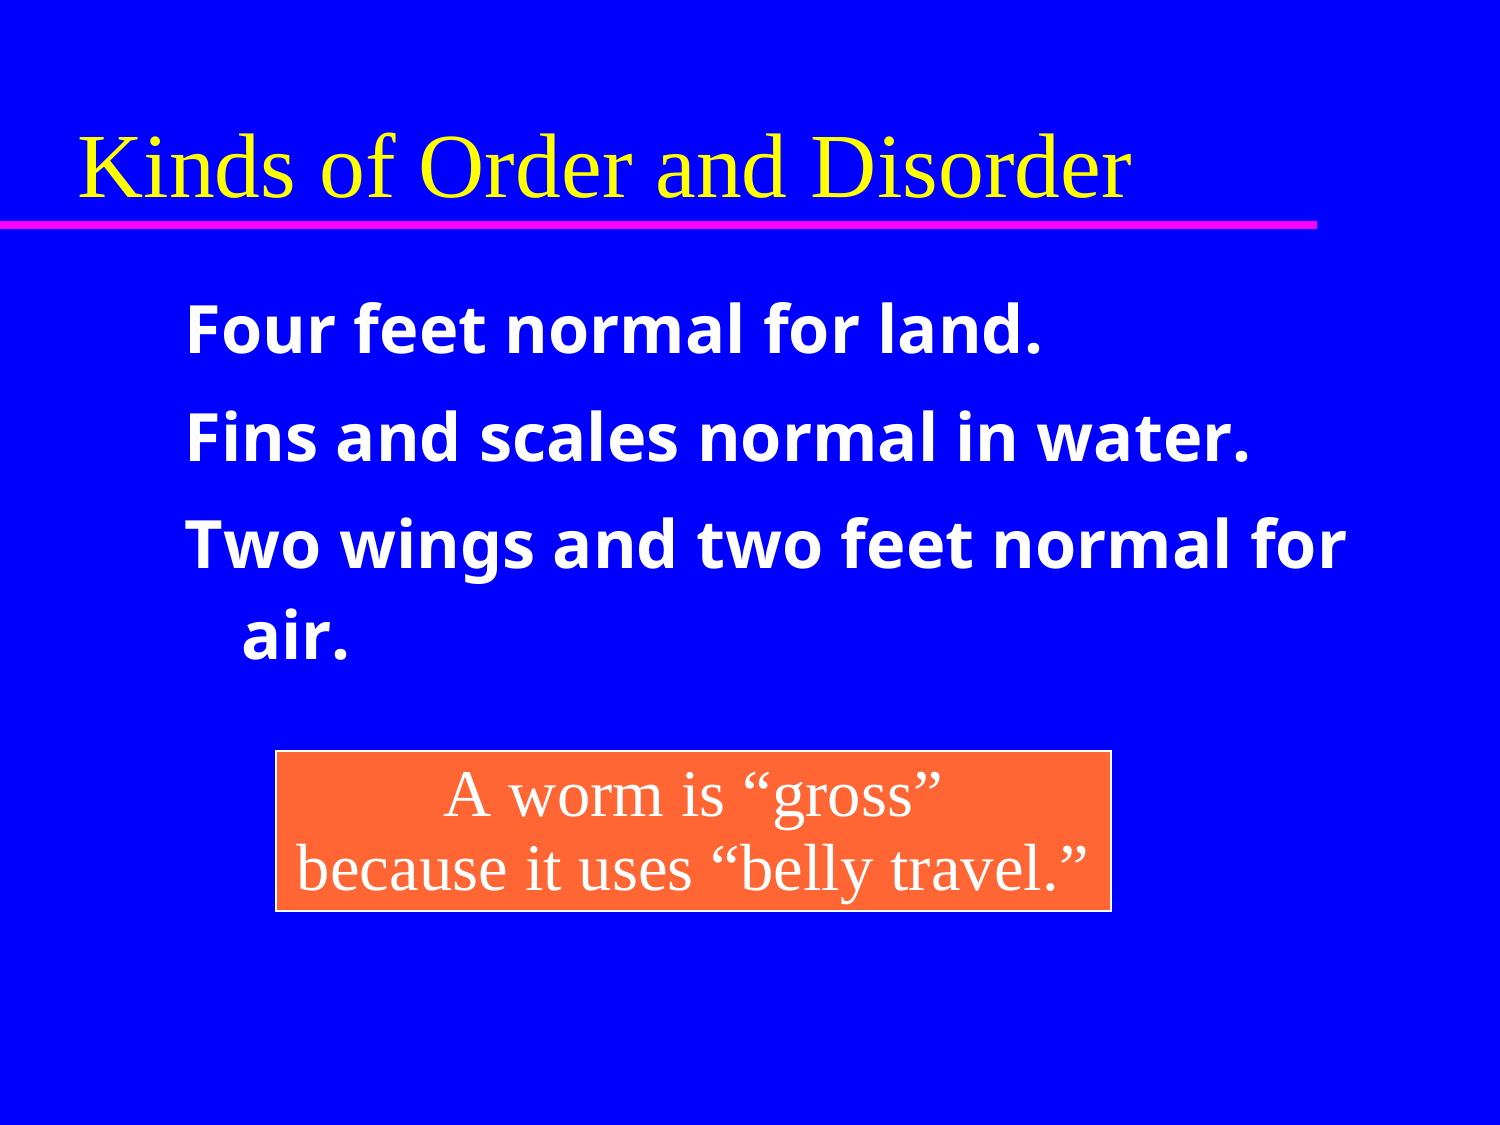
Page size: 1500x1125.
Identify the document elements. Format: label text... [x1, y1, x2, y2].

text_box A worm is “gross” because it uses “belly travel.” [275, 751, 1112, 912]
title Kinds of Order and Disorder [62, 43, 1338, 225]
list Four feet normal for land. Fins and scales normal in water. Two wings and two feet normal for air. [169, 274, 1438, 688]
